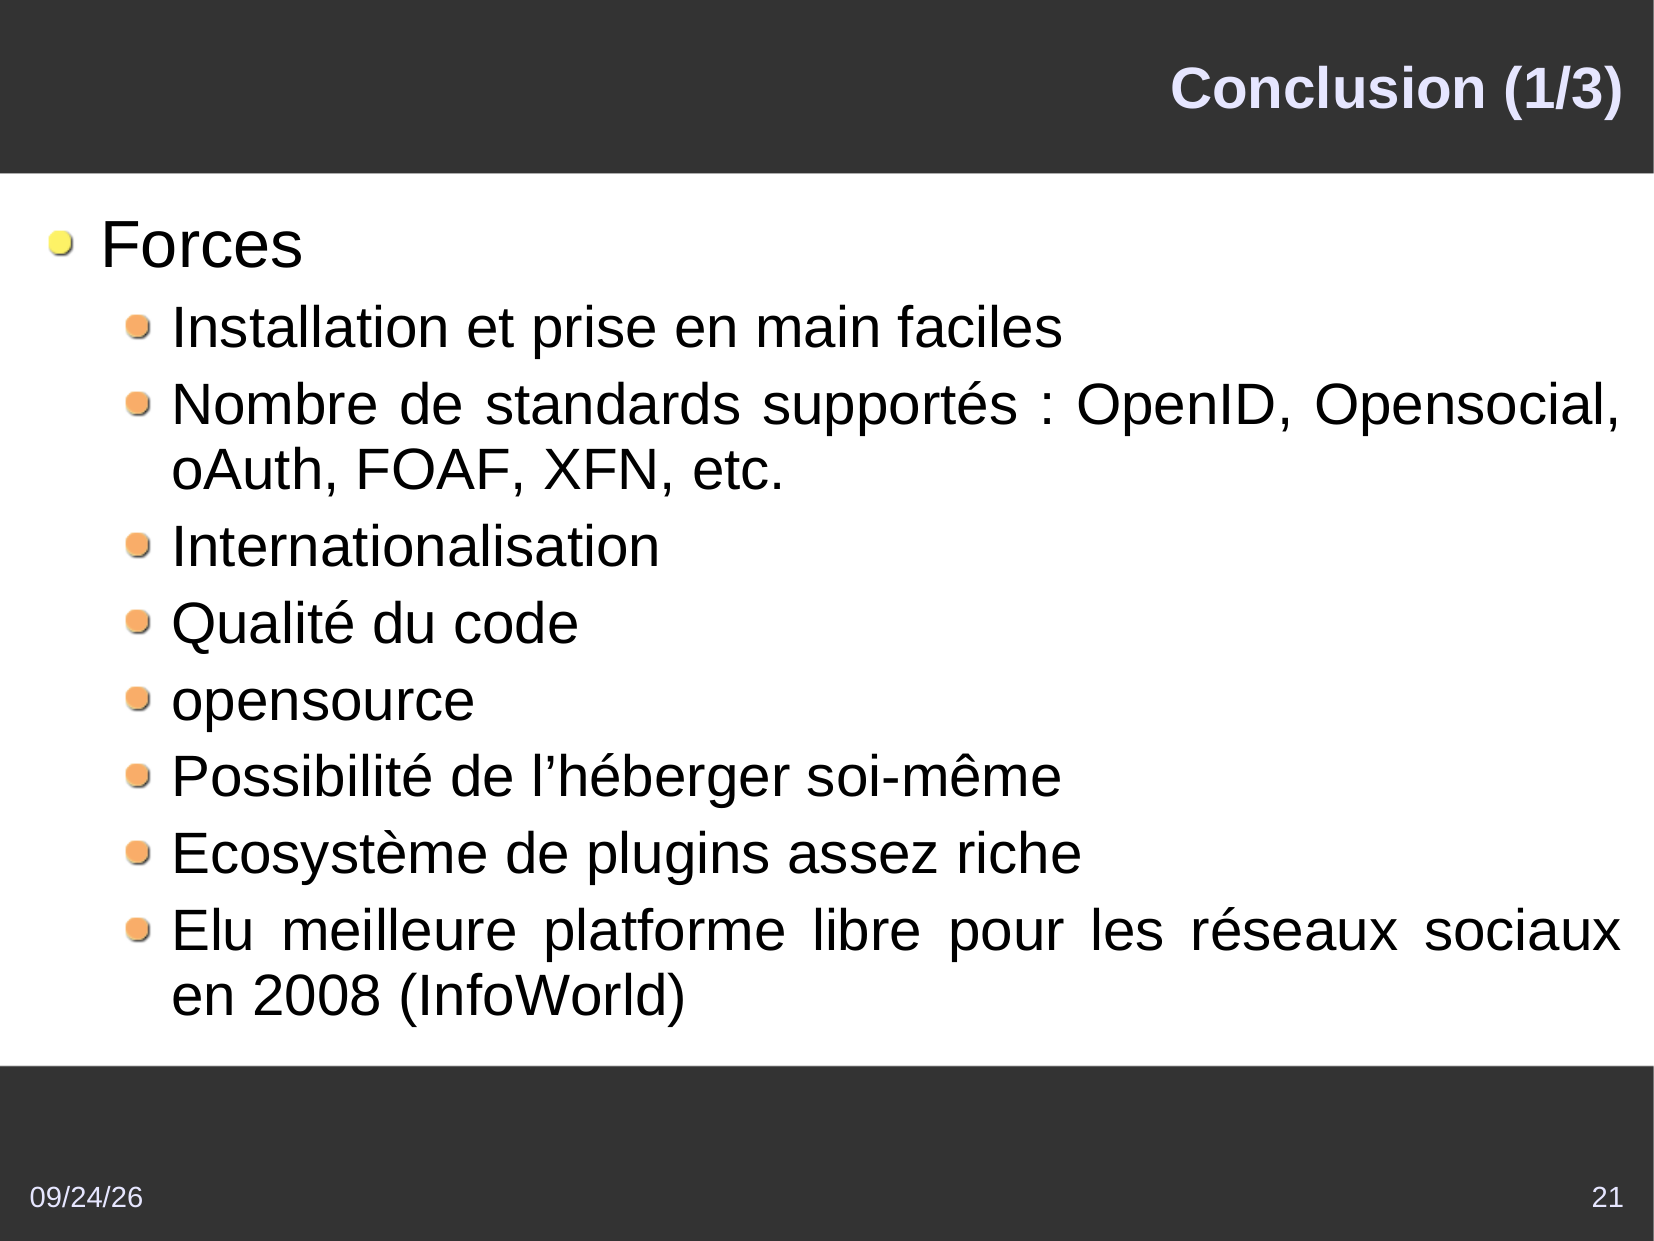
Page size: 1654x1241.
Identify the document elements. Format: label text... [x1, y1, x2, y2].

title Conclusion (1/3) [29, 36, 1625, 141]
picture [0, 0, 1654, 1241]
list Forces Installation et prise en main faciles Nombre de standards supportés : OpenID, Opensocial, oAuth, FOAF, XFN, etc. Internationalisation Qualité du code opensource Possibilité de l’héberger soi-même Ecosystème de plugins assez riche Elu meilleure platforme libre pour les réseaux sociaux en 2008 (InfoWorld) [29, 206, 1625, 1026]
